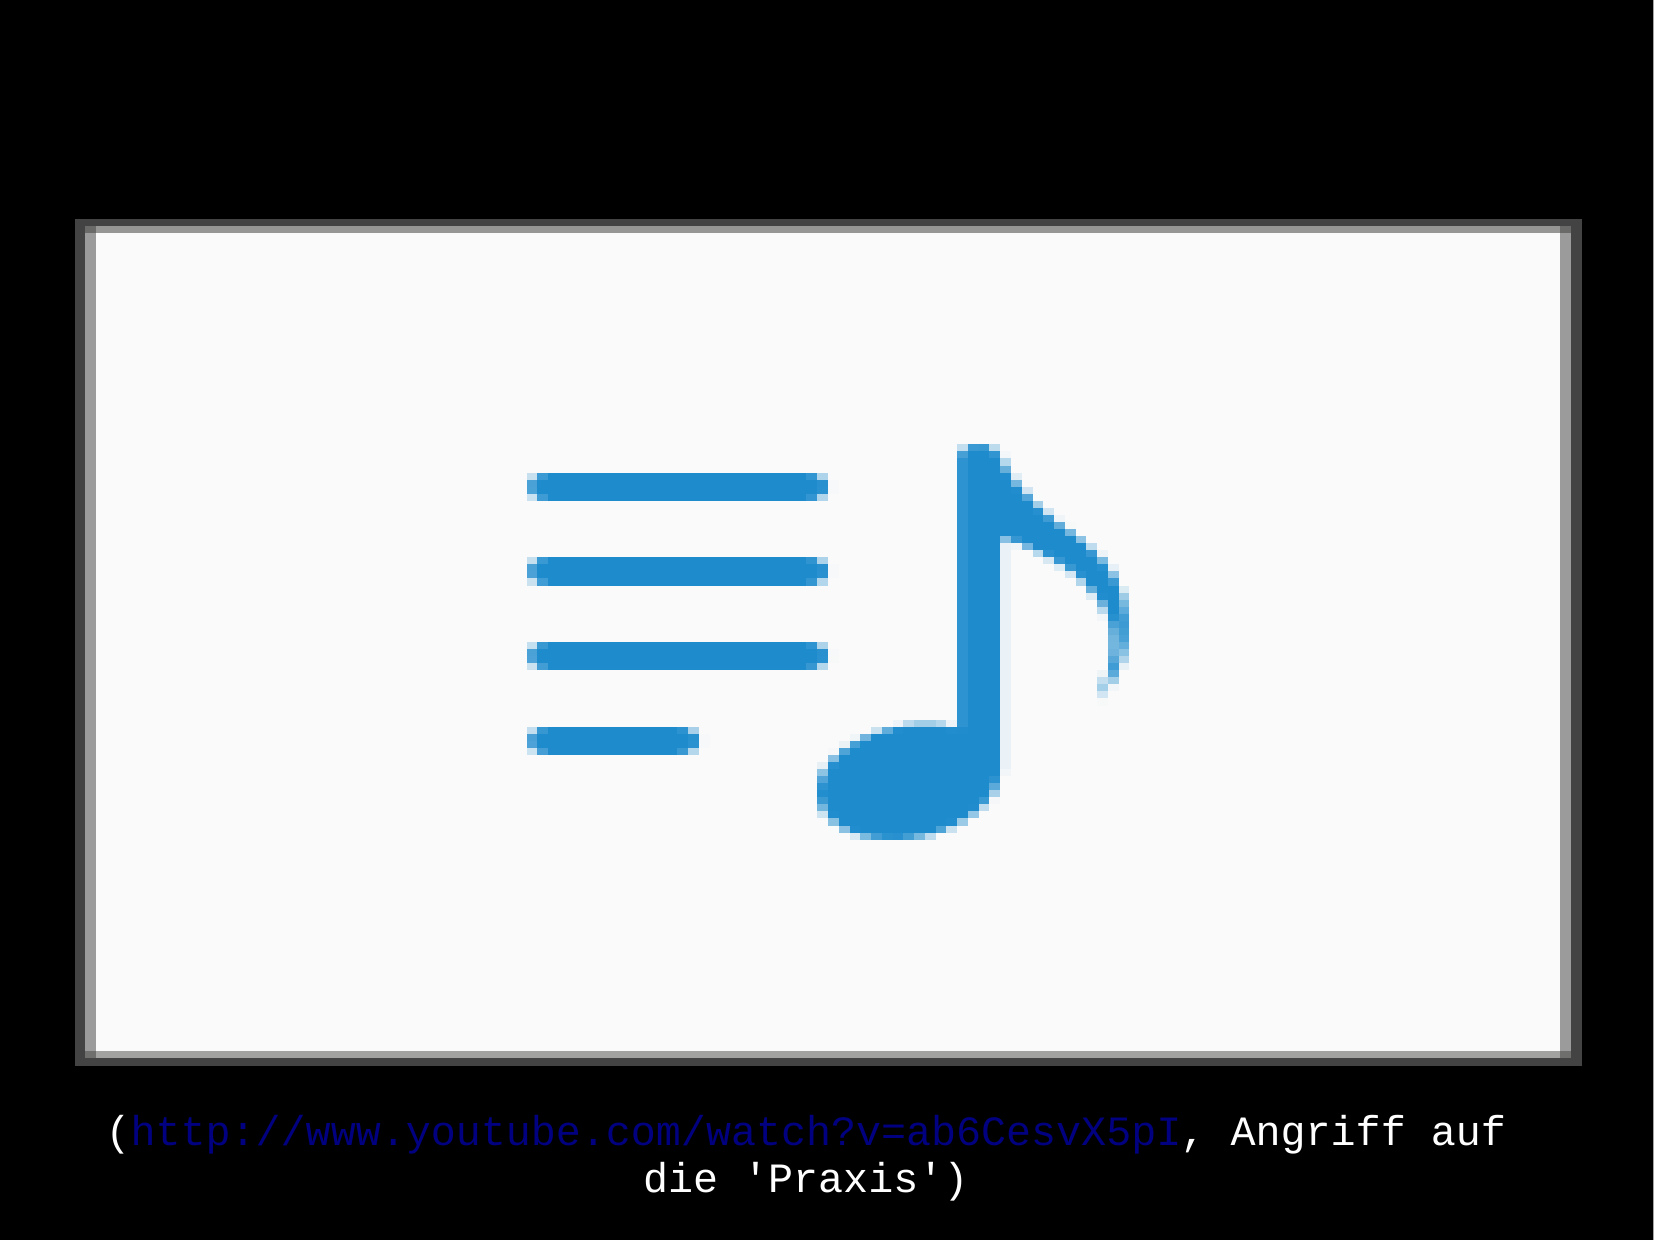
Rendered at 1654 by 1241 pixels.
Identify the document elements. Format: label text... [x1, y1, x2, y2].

title (http://www.youtube.com/watch?v=ab6CesvX5pI, Angriff auf die 'Praxis') [61, 1076, 1550, 1241]
text_box [74, 218, 1583, 1067]
